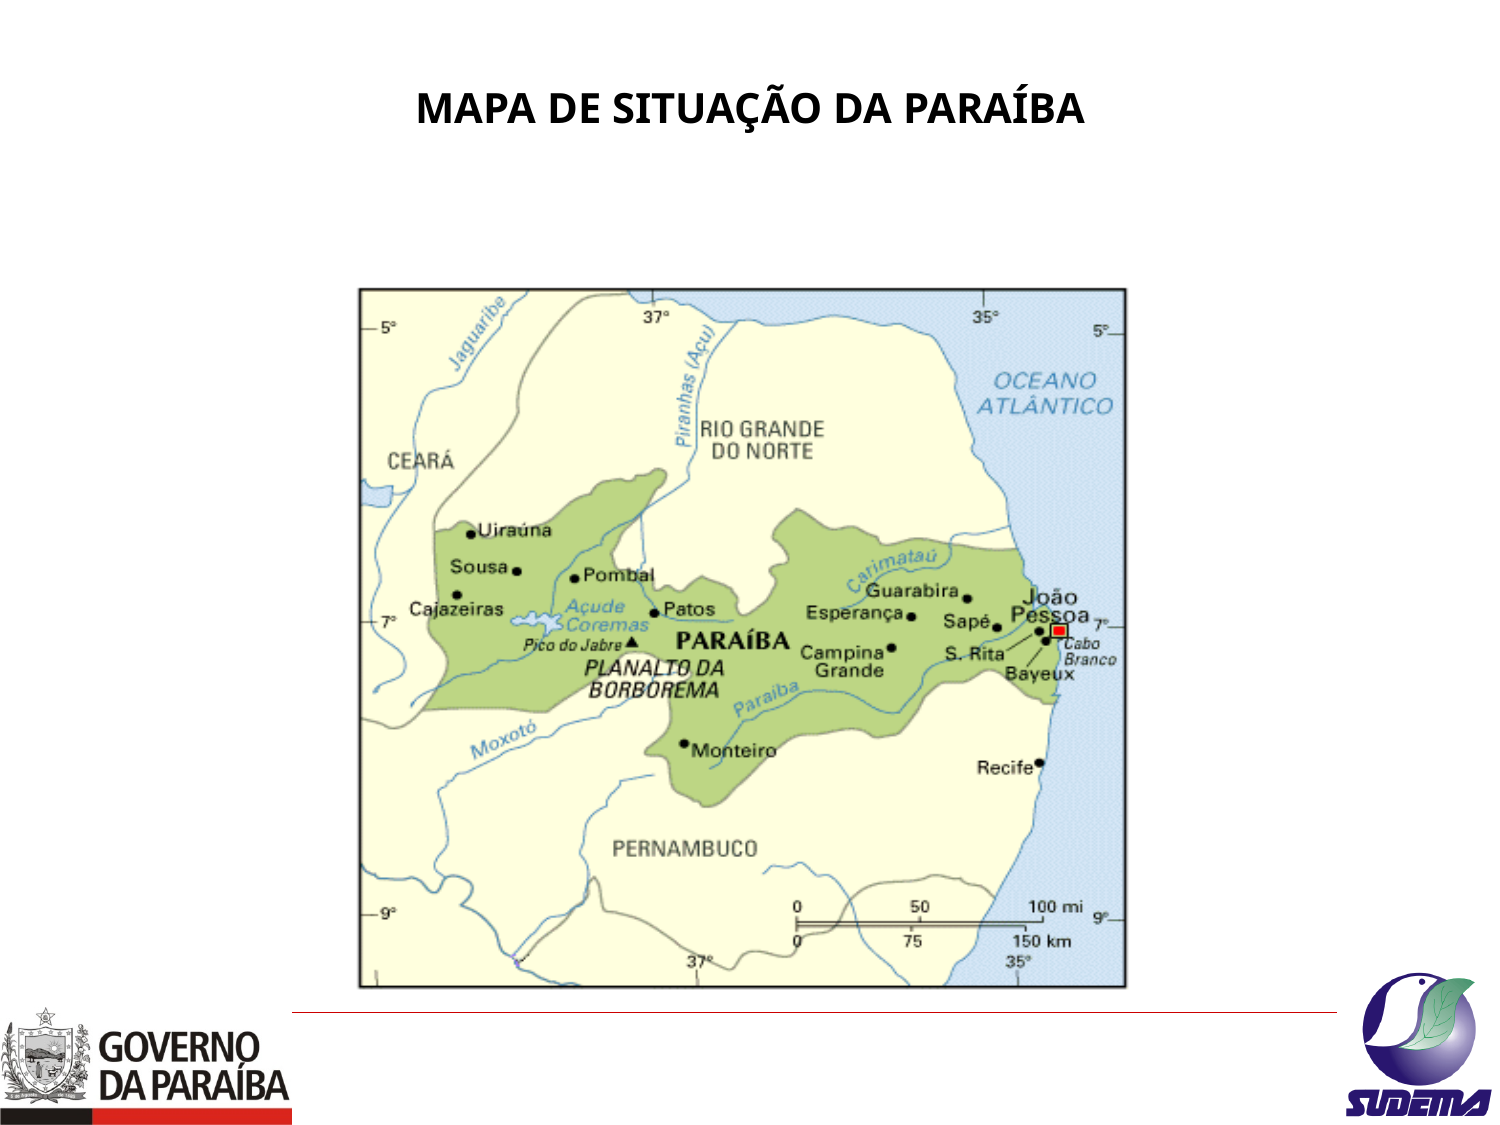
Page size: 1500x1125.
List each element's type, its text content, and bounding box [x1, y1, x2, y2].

picture [0, 1007, 292, 1125]
title MAPA DE SITUAÇÃO DA PARAÍBA [94, 50, 1407, 164]
picture [348, 278, 1140, 1000]
picture [1337, 962, 1500, 1125]
